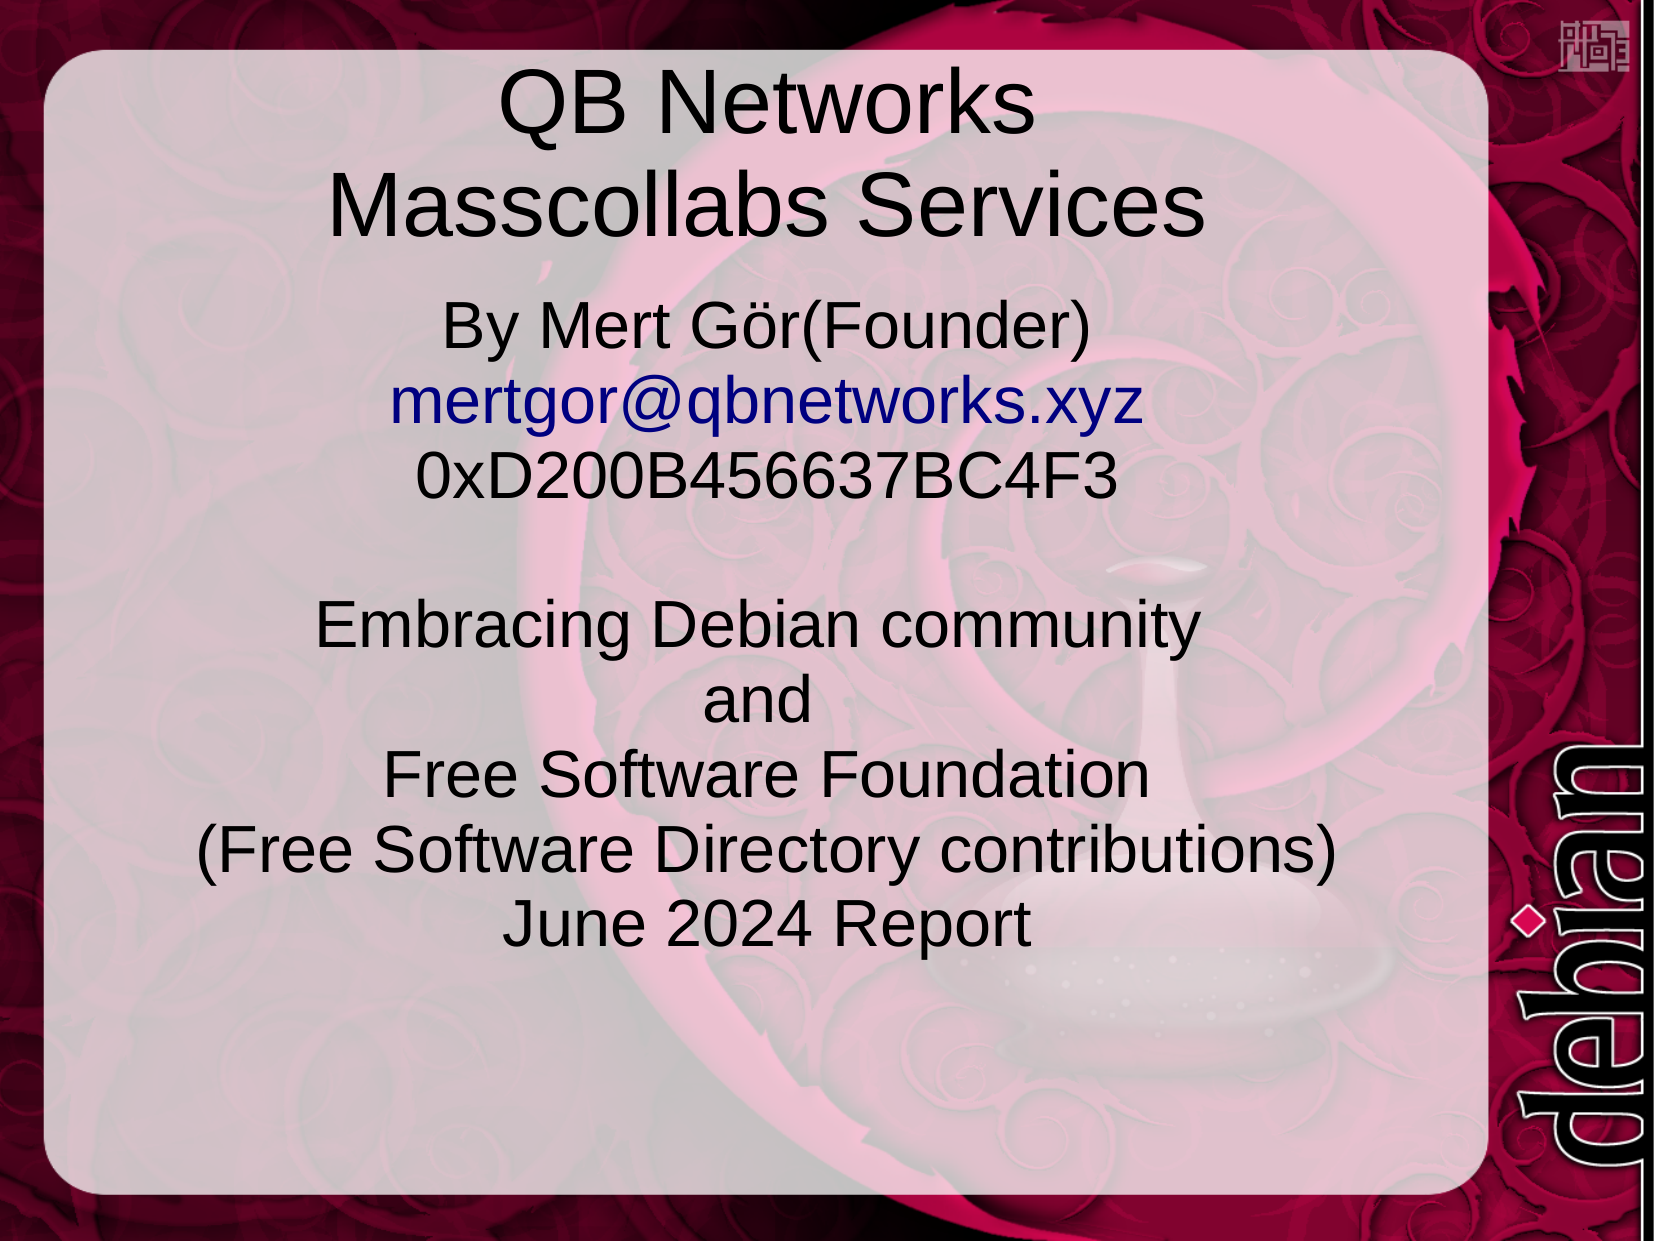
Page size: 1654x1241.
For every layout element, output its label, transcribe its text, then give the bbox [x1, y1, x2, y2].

title QB Networks Masscollabs Services [59, 49, 1477, 257]
subtitle By Mert Gör(Founder) mertgor@qbnetworks.xyz 0xD200B456637BC4F3 Embracing Debian community and Free Software Foundation (Free Software Directory contributions) June 2024 Report [59, 288, 1477, 1111]
picture [0, 0, 1654, 1241]
